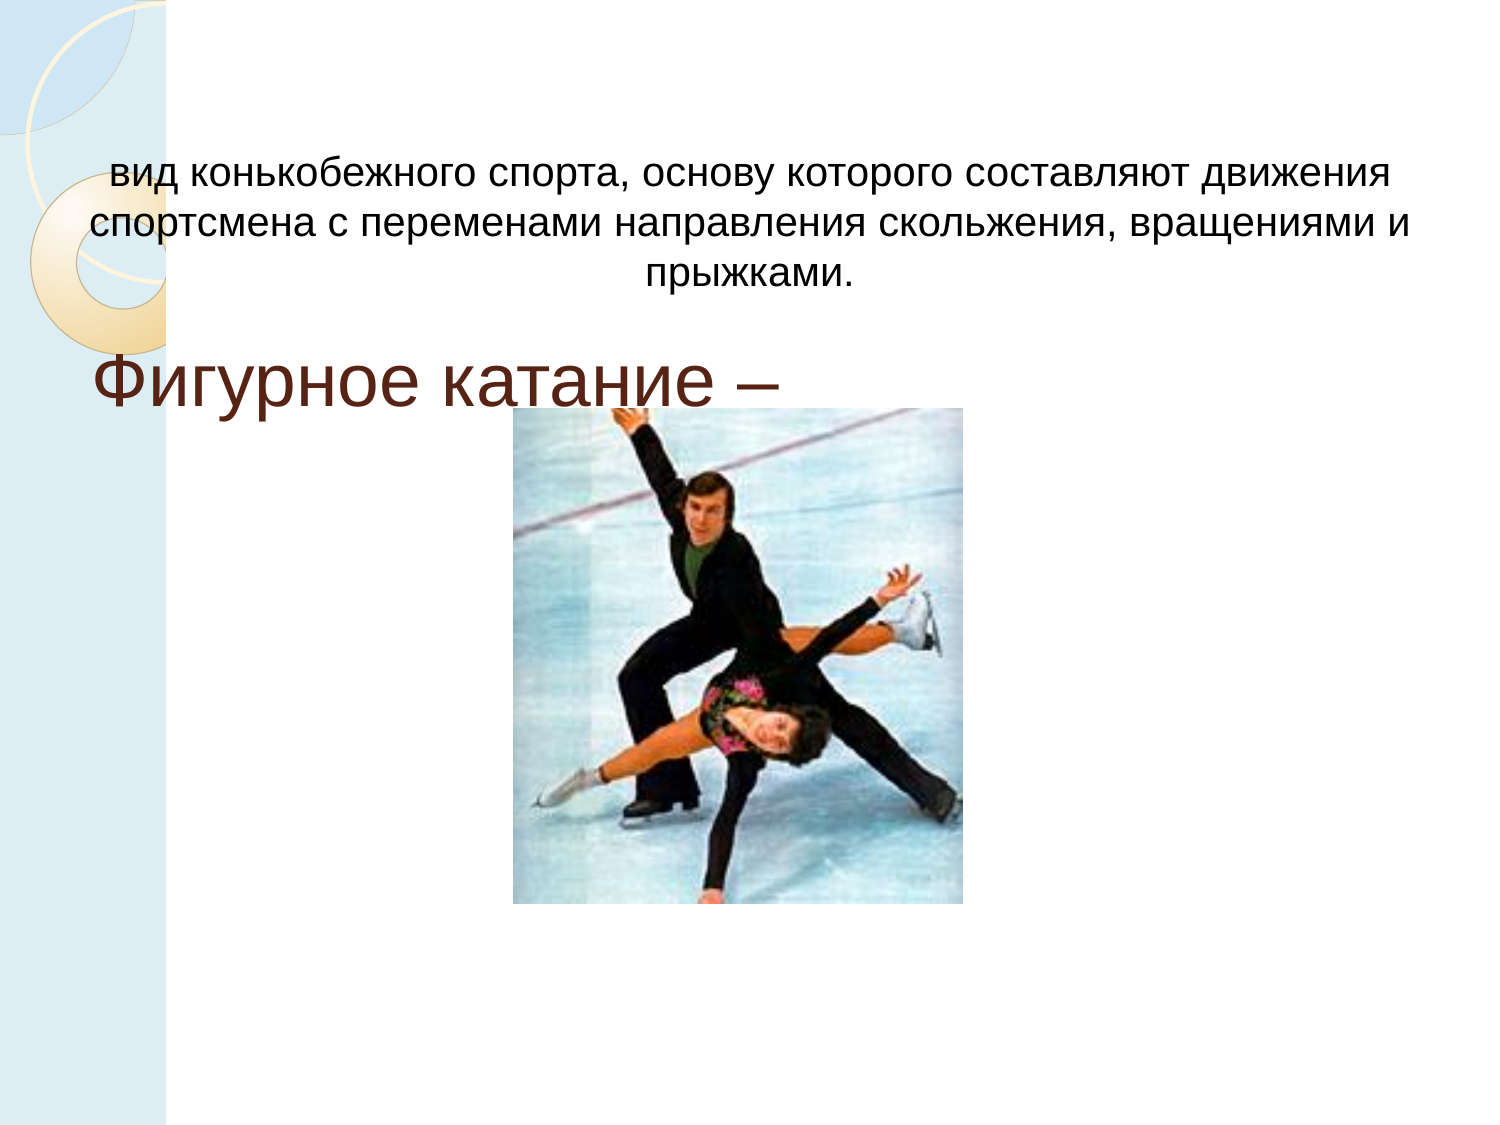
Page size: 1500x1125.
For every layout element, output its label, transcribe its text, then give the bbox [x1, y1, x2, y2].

picture [513, 408, 963, 904]
title Фигурное катание – [76, 54, 1427, 137]
text_box вид конькобежного спорта, основу которого составляют движения спортсмена с переменами направления скольжения, вращениями и прыжками. [41, 137, 1459, 303]
